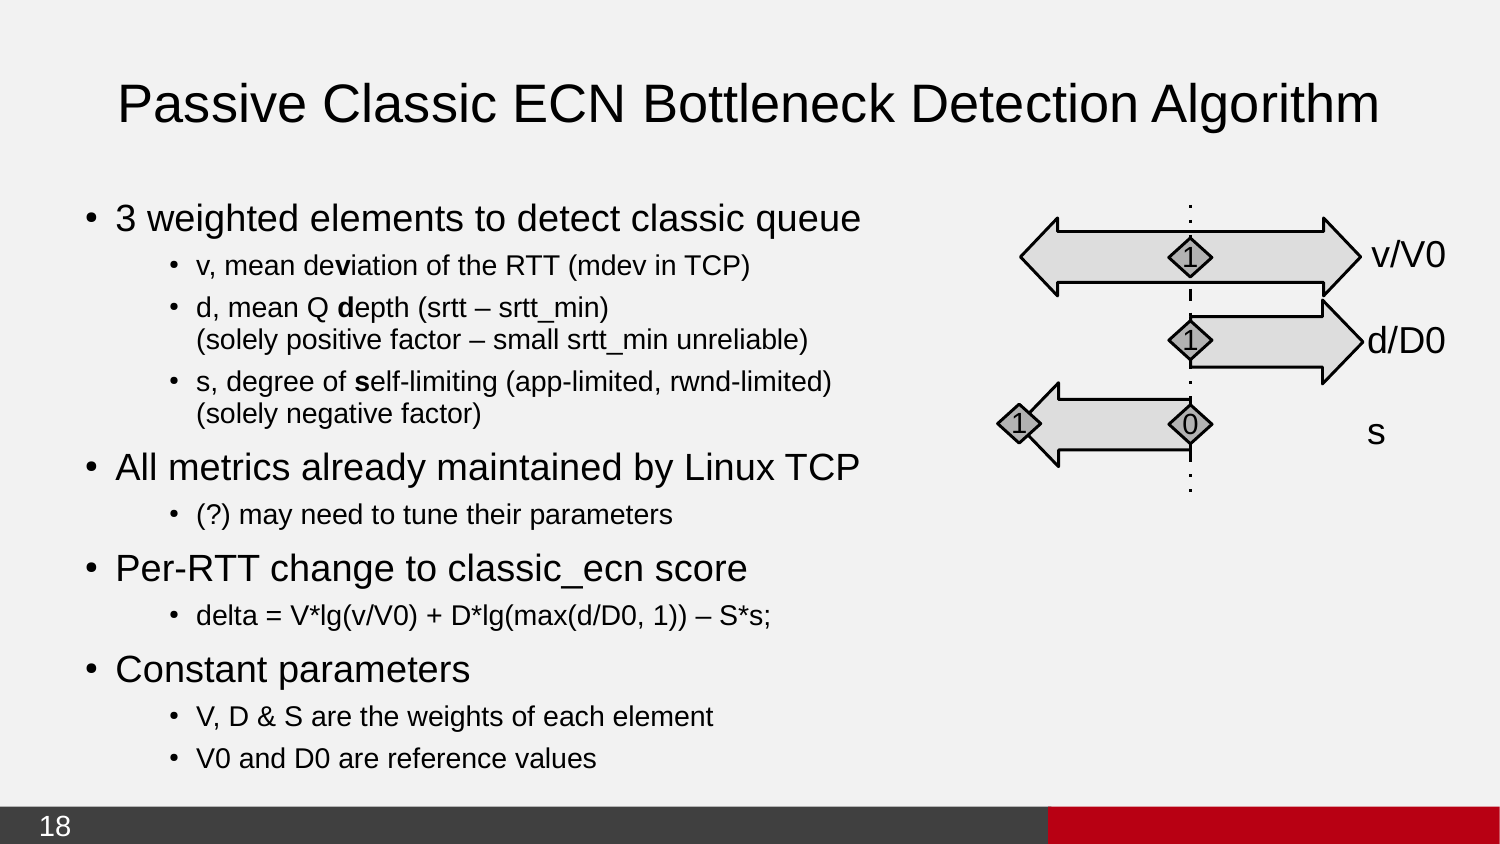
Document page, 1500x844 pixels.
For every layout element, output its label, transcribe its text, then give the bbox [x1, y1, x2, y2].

text_box 1 [1168, 320, 1212, 360]
list 3 weighted elements to detect classic queue v, mean deviation of the RTT (mdev in TCP) d, mean Q depth (srtt – srtt_min) (solely positive factor – small srtt_min unreliable) s, degree of self-limiting (app-limited, rwnd-limited) (solely negative factor) All metrics already maintained by Linux TCP (?) may need to tune their parameters Per-RTT change to classic_ecn score delta = V*lg(v/V0) + D*lg(max(d/D0, 1)) – S*s; Constant parameters V, D & S are the weights of each element V0 and D0 are reference values [75, 197, 1425, 786]
text_box 1 [997, 404, 1041, 444]
text_box 0 [1168, 404, 1213, 444]
text_box 1 [1168, 237, 1212, 278]
text_box [1028, 382, 1191, 467]
text_box d/D0 [1352, 311, 1462, 369]
text_box [1190, 300, 1352, 384]
text_box s [1352, 402, 1401, 460]
text_box [1020, 217, 1356, 296]
text_box v/V0 [1356, 225, 1462, 283]
title Passive Classic ECN Bottleneck Detection Algorithm [75, 33, 1425, 175]
